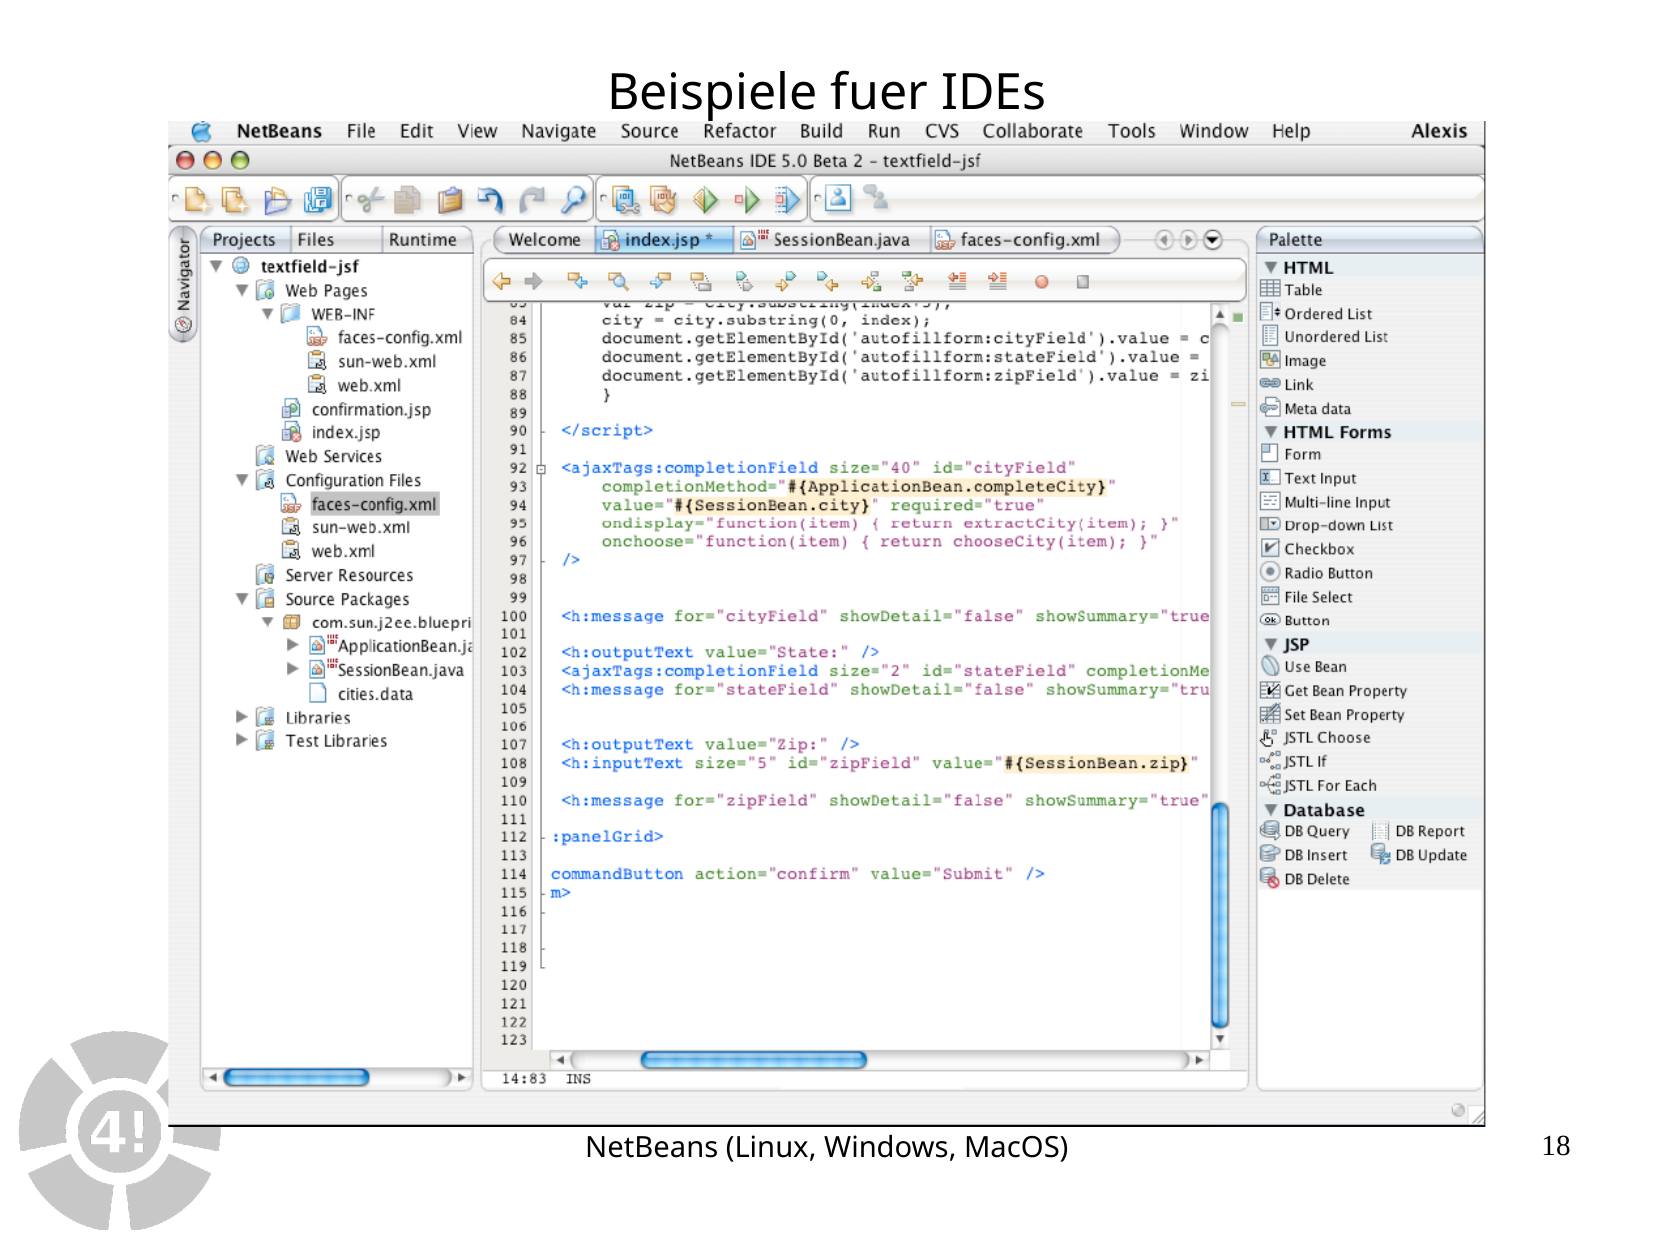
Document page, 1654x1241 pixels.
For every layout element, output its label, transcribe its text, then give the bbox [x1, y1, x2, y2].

title Beispiele fuer IDEs [82, 49, 1571, 131]
text_box NetBeans (Linux, Windows, MacOS) [295, 1118, 1359, 1182]
picture [11, 131, 1486, 1230]
